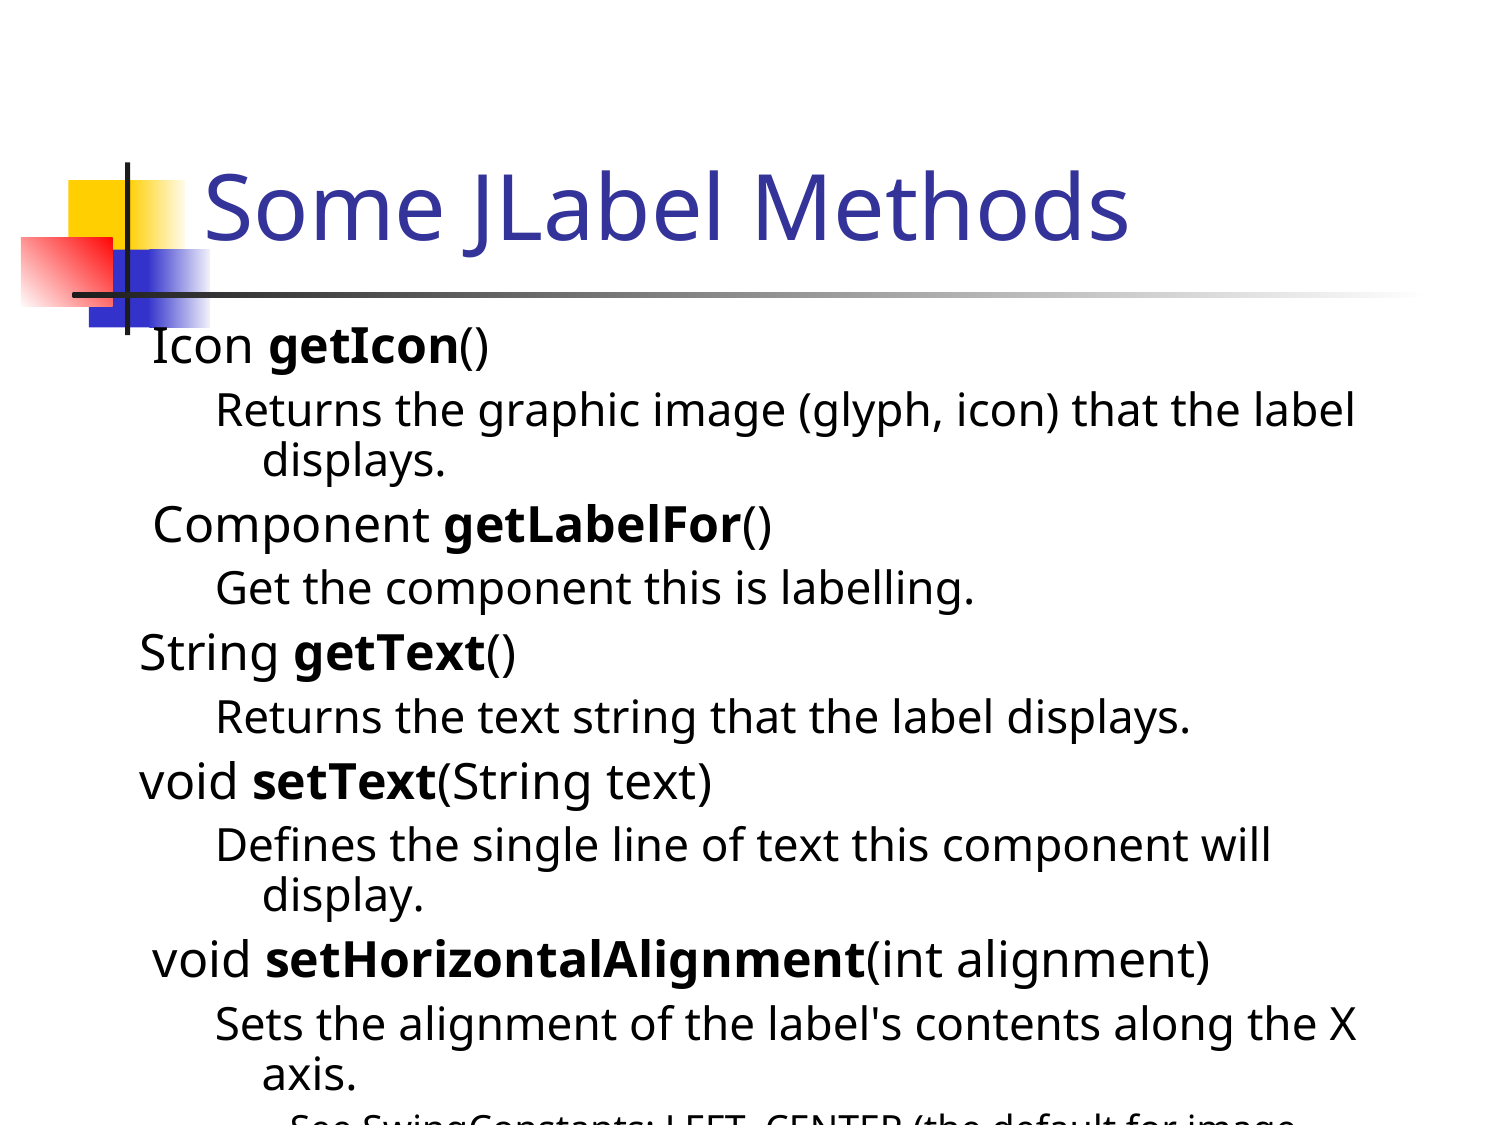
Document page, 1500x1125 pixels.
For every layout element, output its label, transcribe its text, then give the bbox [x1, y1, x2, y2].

list Icon getIcon() Returns the graphic image (glyph, icon) that the label displays. Component getLabelFor() Get the component this is labelling. String getText() Returns the text string that the label displays. void setText(String text) Defines the single line of text this component will display. void setHorizontalAlignment(int alignment) Sets the alignment of the label's contents along the X axis. See SwingConstants: LEFT, CENTER (the default for image-only labels), RIGHT, LEADING (the default for text-only labels) or TRAILING. [125, 312, 1388, 1125]
title Some JLabel Methods [188, 35, 1468, 276]
